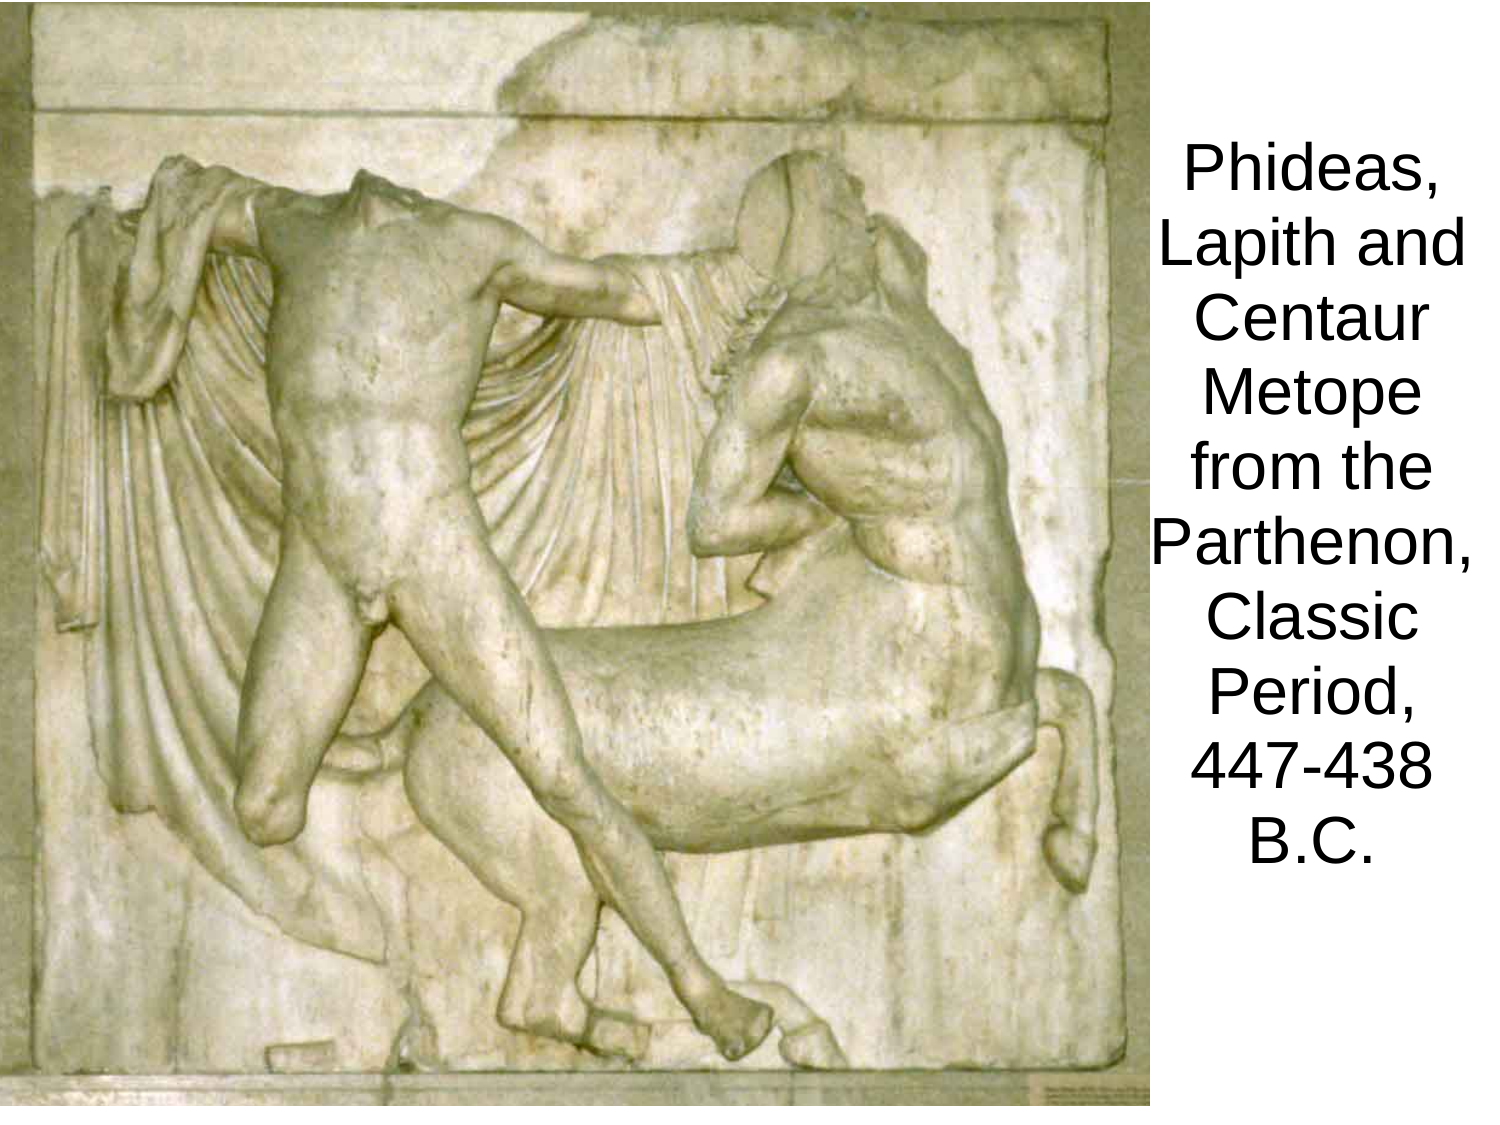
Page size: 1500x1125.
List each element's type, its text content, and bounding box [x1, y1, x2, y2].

title Phideas, Lapith and Centaur Metope from the Parthenon, Classic Period, 447-438 B.C. [1150, 45, 1500, 963]
picture [0, 2, 1150, 1106]
